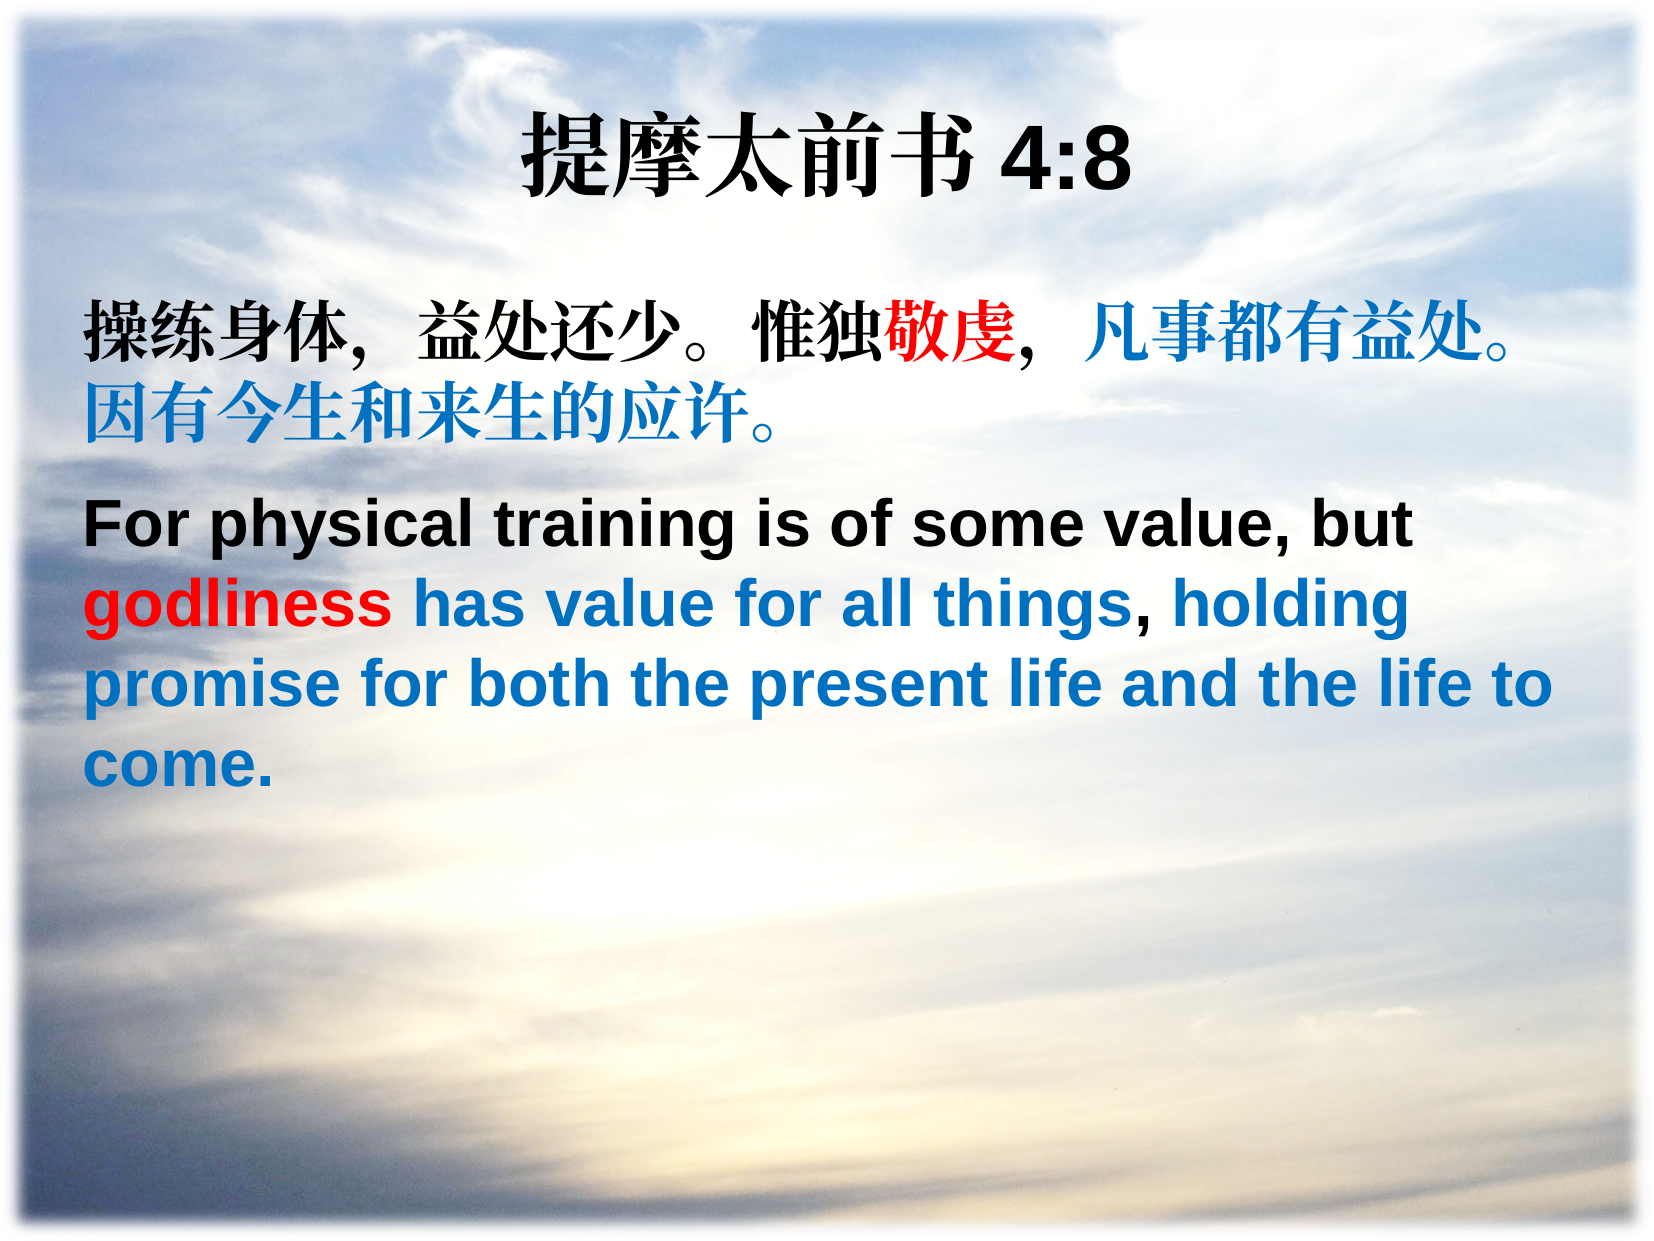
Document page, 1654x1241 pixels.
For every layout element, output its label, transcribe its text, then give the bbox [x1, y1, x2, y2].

list 操练身体，益处还少。惟独敬虔，凡事都有益处。因有今生和来生的应许。 For physical training is of some value, but godliness has value for all things, holding promise for both the present life and the life to come. [82, 290, 1571, 1109]
title 提摩太前书4:8 [82, 49, 1571, 257]
picture [0, 0, 1654, 1241]
